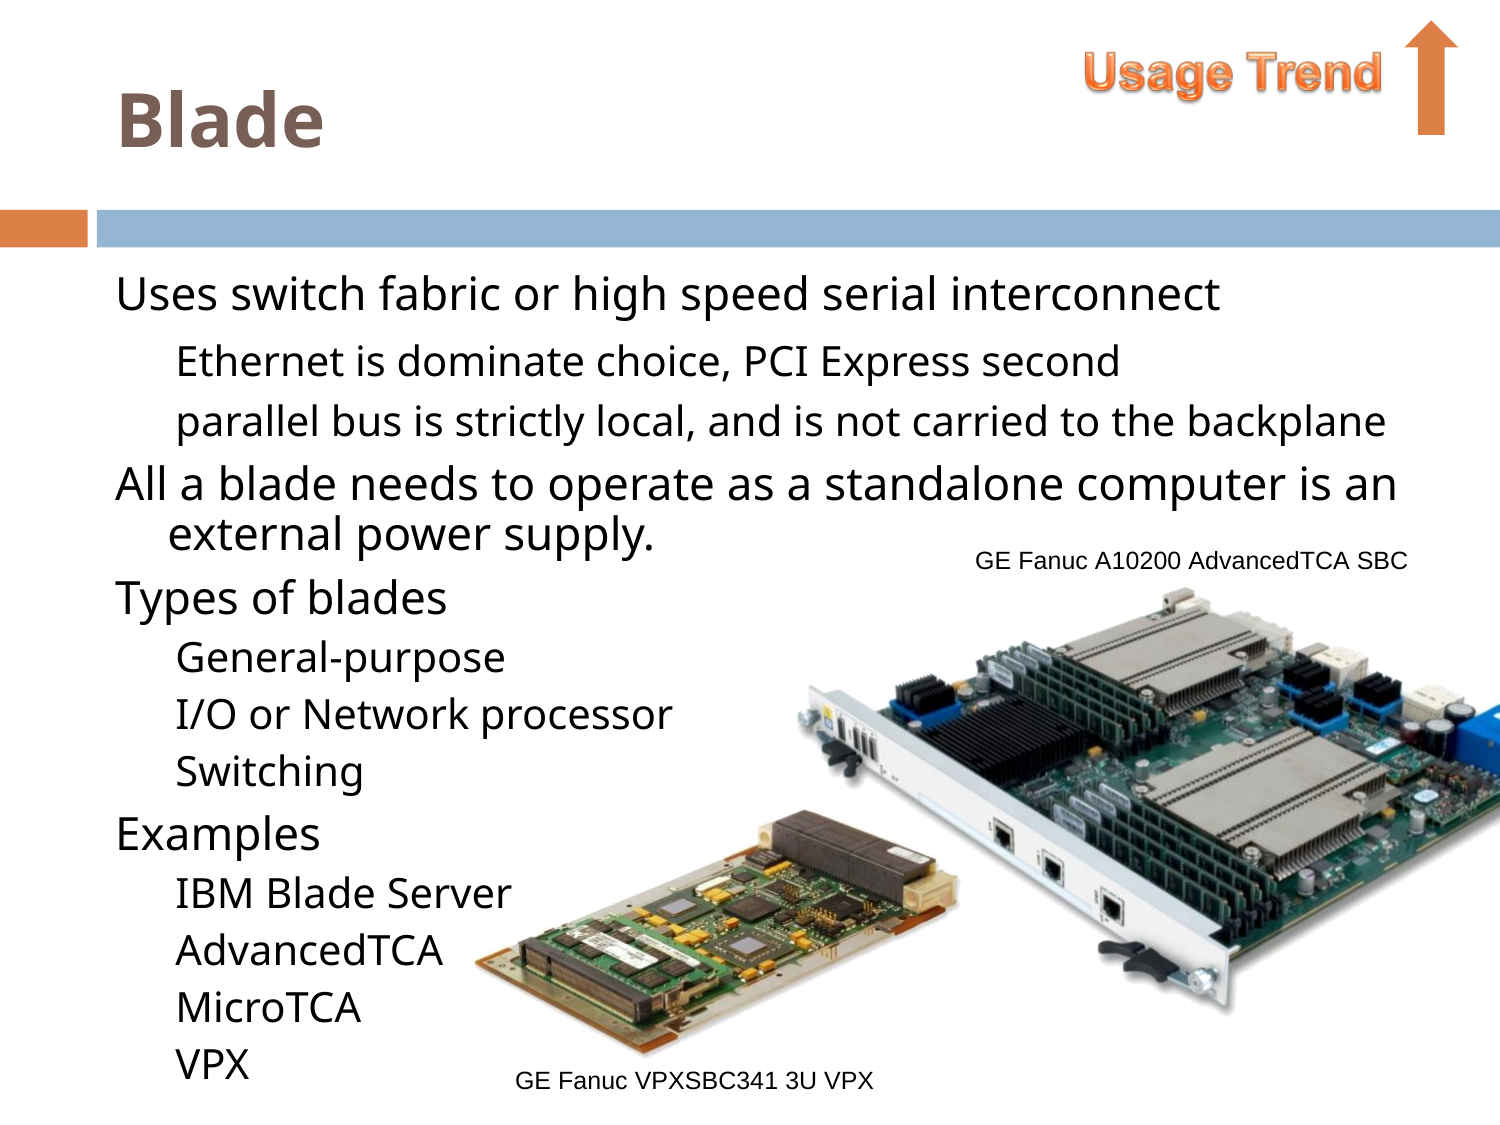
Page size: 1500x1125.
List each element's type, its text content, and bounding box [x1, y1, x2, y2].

text_box GE Fanuc A10200 AdvancedTCA SBC [960, 536, 1425, 583]
text_box GE Fanuc VPXSBC341 3U VPX [500, 1056, 890, 1103]
picture [453, 566, 1500, 1084]
text_box [1418, 21, 1457, 135]
title Blade [100, 37, 1438, 201]
list Uses switch fabric or high speed serial interconnect Ethernet is dominate choice, PCI Express second parallel bus is strictly local, and is not carried to the backplane All a blade needs to operate as a standalone computer is an external power supply. Types of blades General-purpose I/O or Network processor Switching Examples IBM Blade Server AdvancedTCA MicroTCA VPX [100, 262, 1438, 1015]
picture [1046, 22, 1420, 111]
